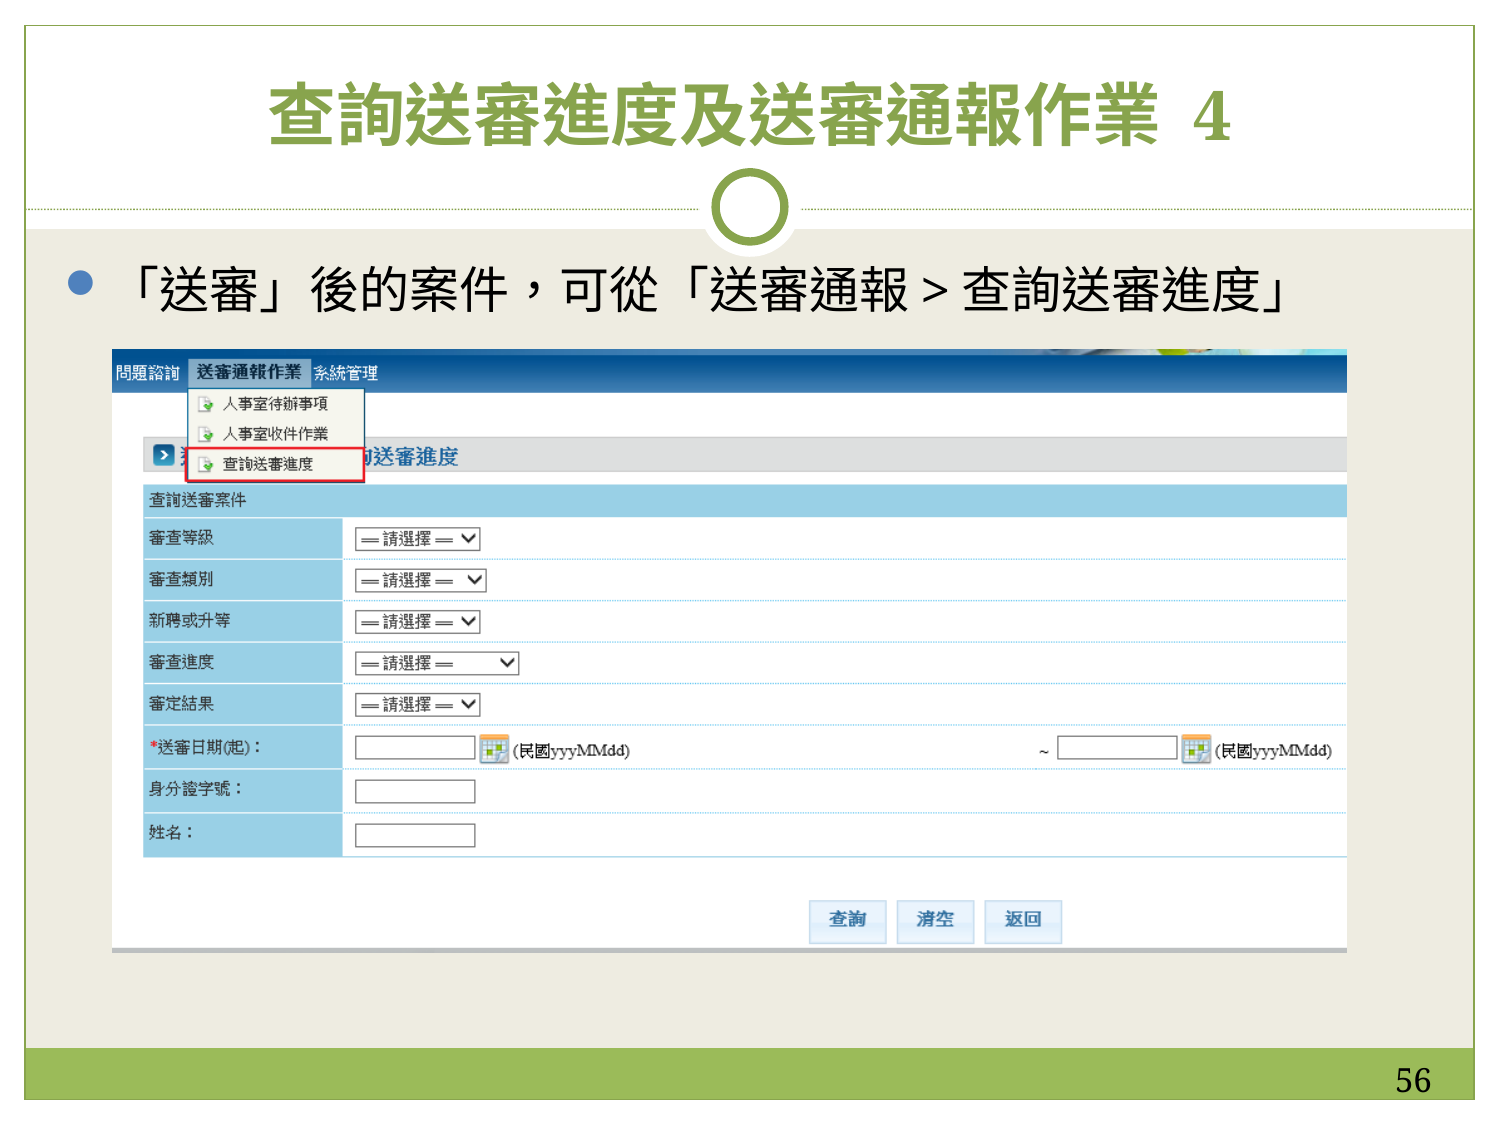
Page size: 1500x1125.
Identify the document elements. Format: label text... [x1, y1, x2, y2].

picture [112, 350, 1347, 953]
title 查詢送審進度及送審通報作業 4 [49, 37, 1450, 162]
text_box [1376, 1045, 1452, 1118]
list 「送審」後的案件，可從「送審通報>查詢送審進度」 [49, 250, 1445, 1001]
